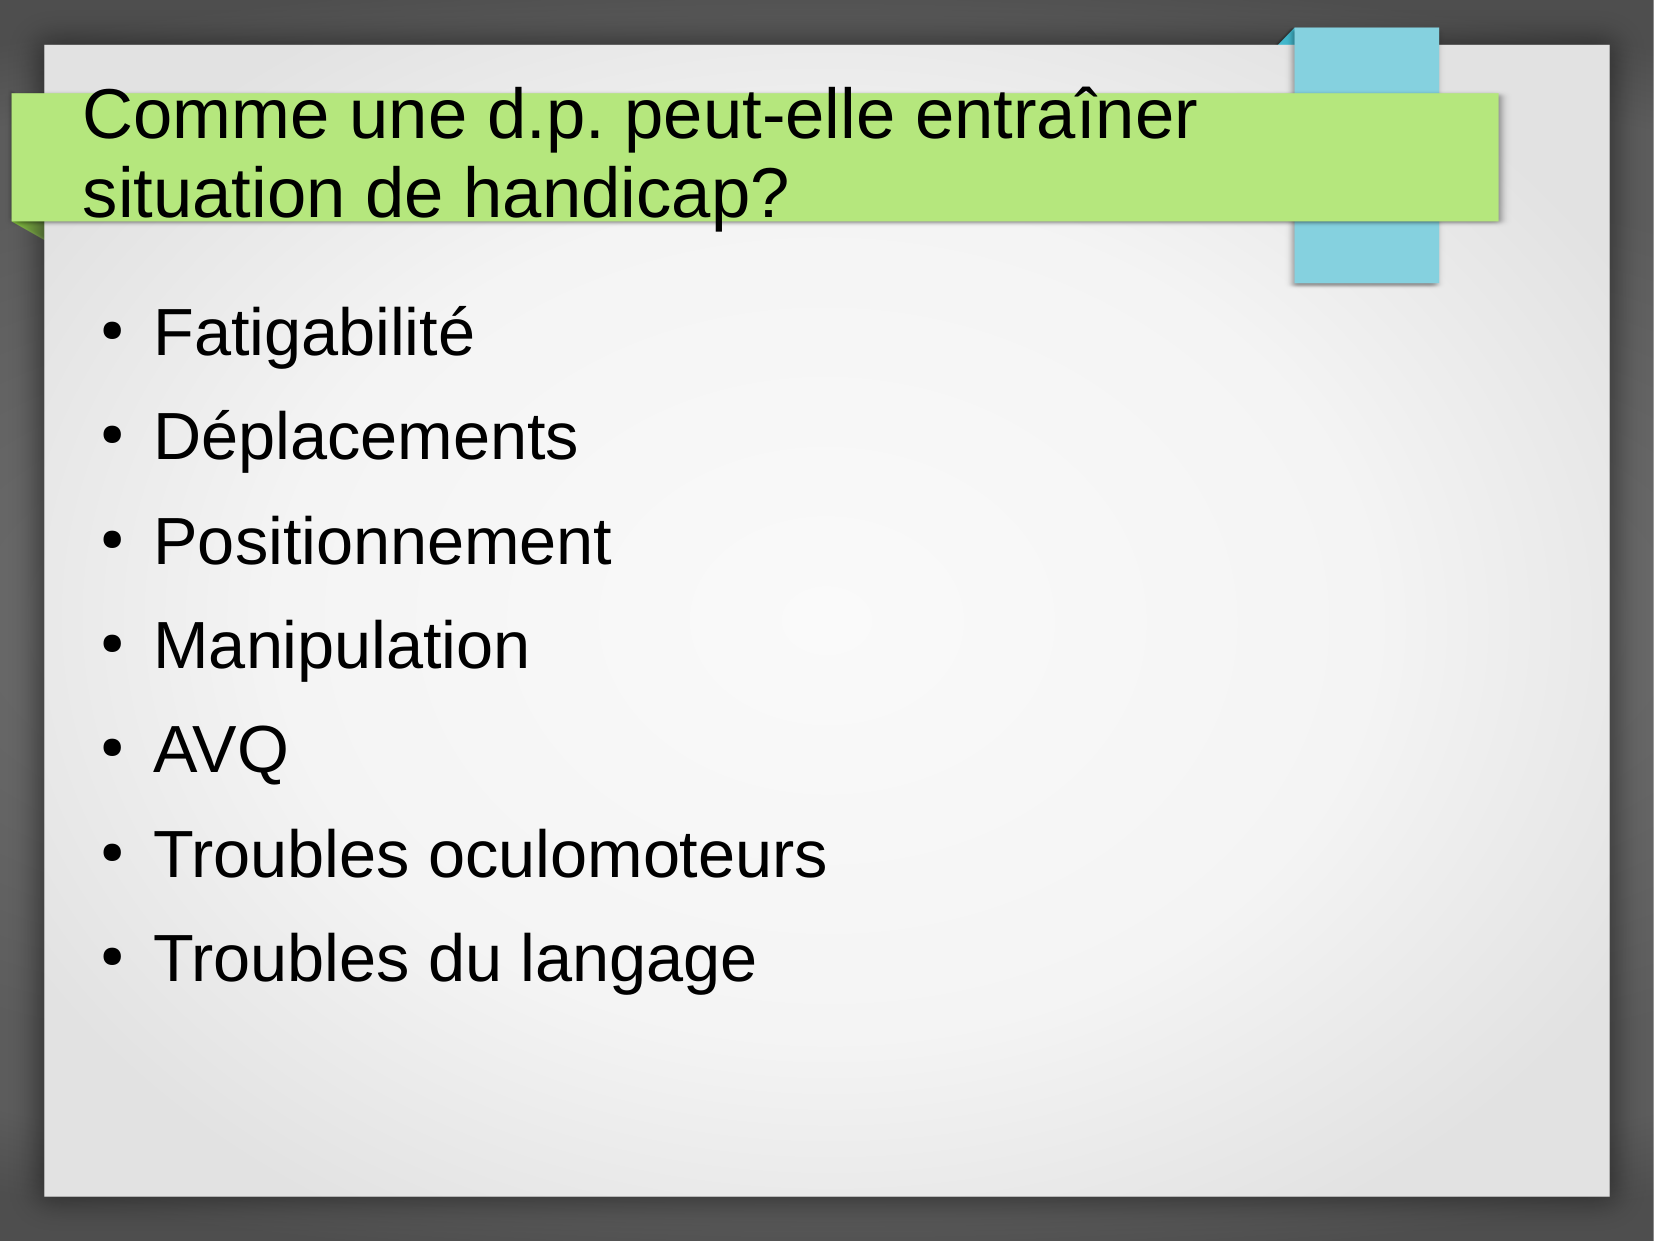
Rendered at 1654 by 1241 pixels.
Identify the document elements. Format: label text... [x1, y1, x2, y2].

title Comme une d.p. peut-elle entraîner situation de handicap? [82, 74, 1264, 233]
list Fatigabilité Déplacements Positionnement Manipulation AVQ Troubles oculomoteurs Troubles du langage [82, 295, 1571, 1015]
picture [0, 0, 1654, 1241]
